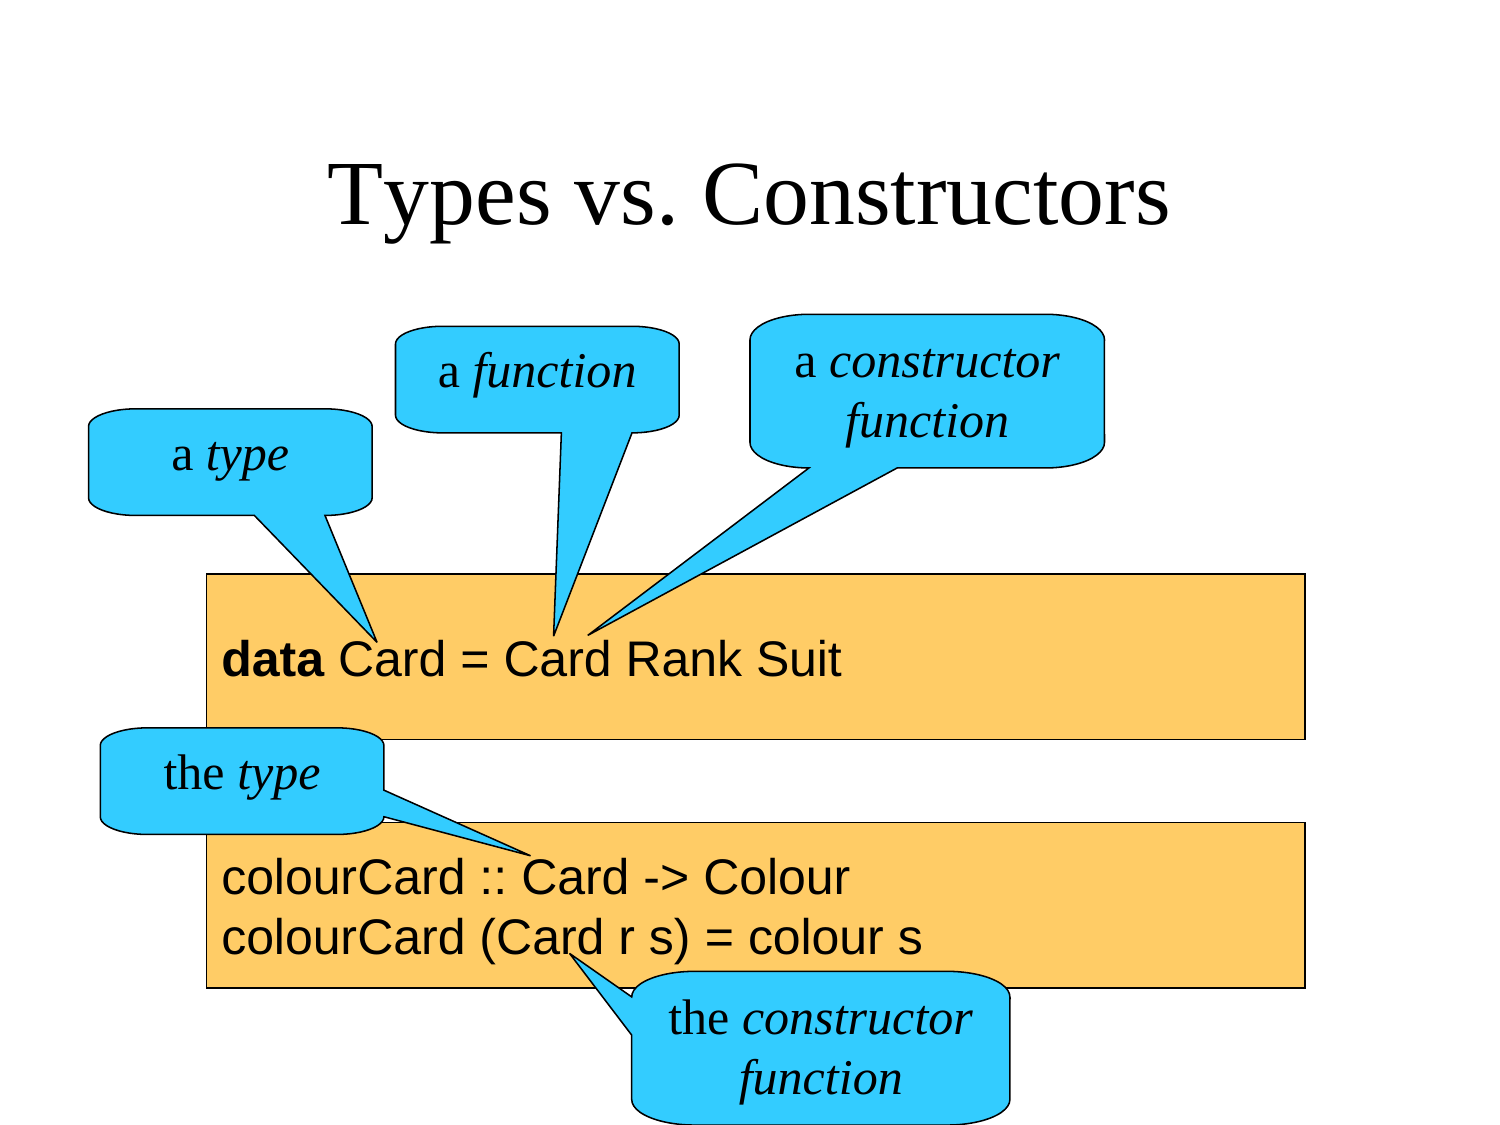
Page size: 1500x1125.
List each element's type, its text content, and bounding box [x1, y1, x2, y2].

text_box the constructor function [569, 953, 1010, 1125]
title Types vs. Constructors [112, 99, 1388, 288]
text_box a constructor function [587, 314, 1105, 636]
text_box data Card = Card Rank Suit [206, 574, 1306, 740]
text_box a function [395, 326, 680, 637]
text_box a type [88, 408, 378, 643]
text_box colourCard :: Card -> Colour colourCard (Card r s) = colour s [206, 822, 1305, 988]
text_box the type [100, 727, 531, 856]
